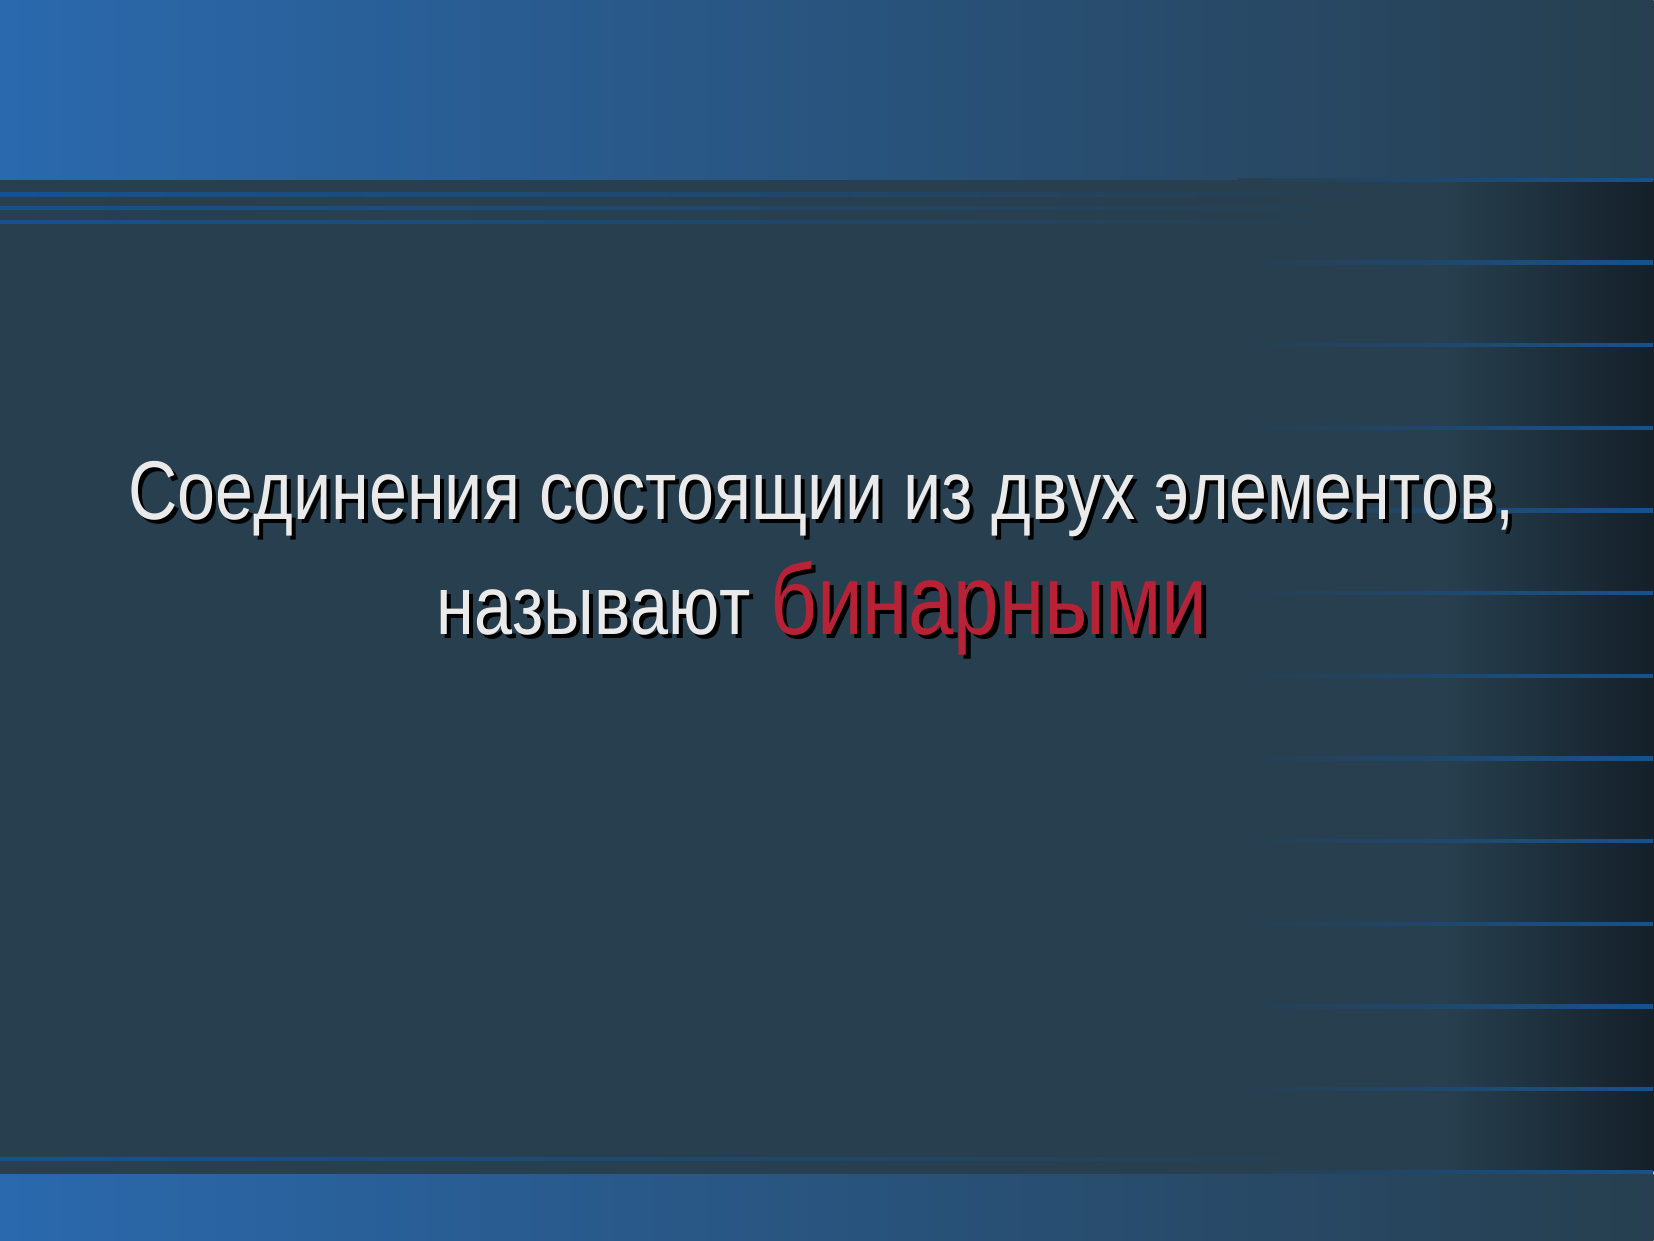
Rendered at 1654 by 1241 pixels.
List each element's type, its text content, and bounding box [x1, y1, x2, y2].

subtitle Соединения состоящии из двух элементов, называют бинарными [91, 16, 1553, 1078]
